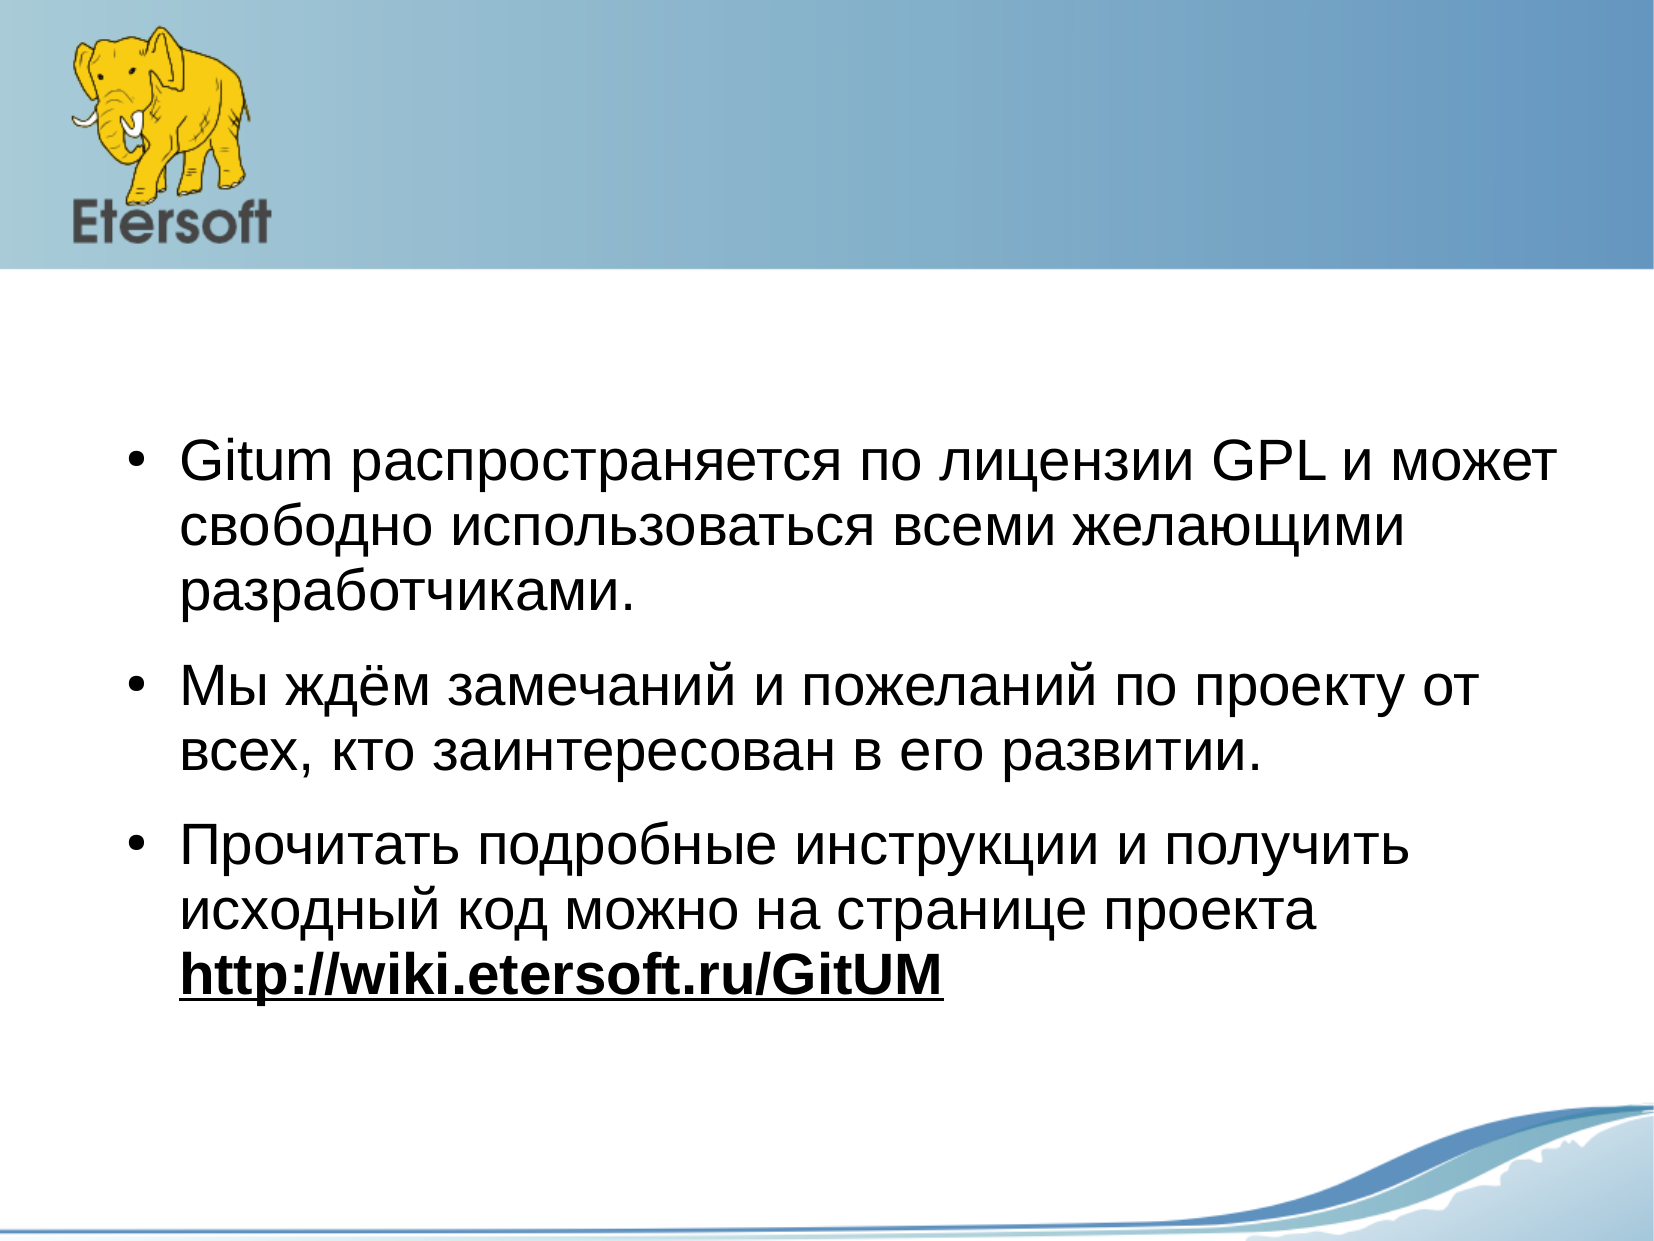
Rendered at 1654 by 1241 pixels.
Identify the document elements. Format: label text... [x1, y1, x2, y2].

picture [0, 0, 1654, 1241]
list Gitum распространяется по лицензии GPL и может свободно использоваться всеми желающими разработчиками. Мы ждём замечаний и пожеланий по проекту от всех, кто заинтересован в его развитии. Прочитать подробные инструкции и получить исходный код можно на странице проекта http://wiki.etersoft.ru/GitUM [108, 427, 1597, 1241]
